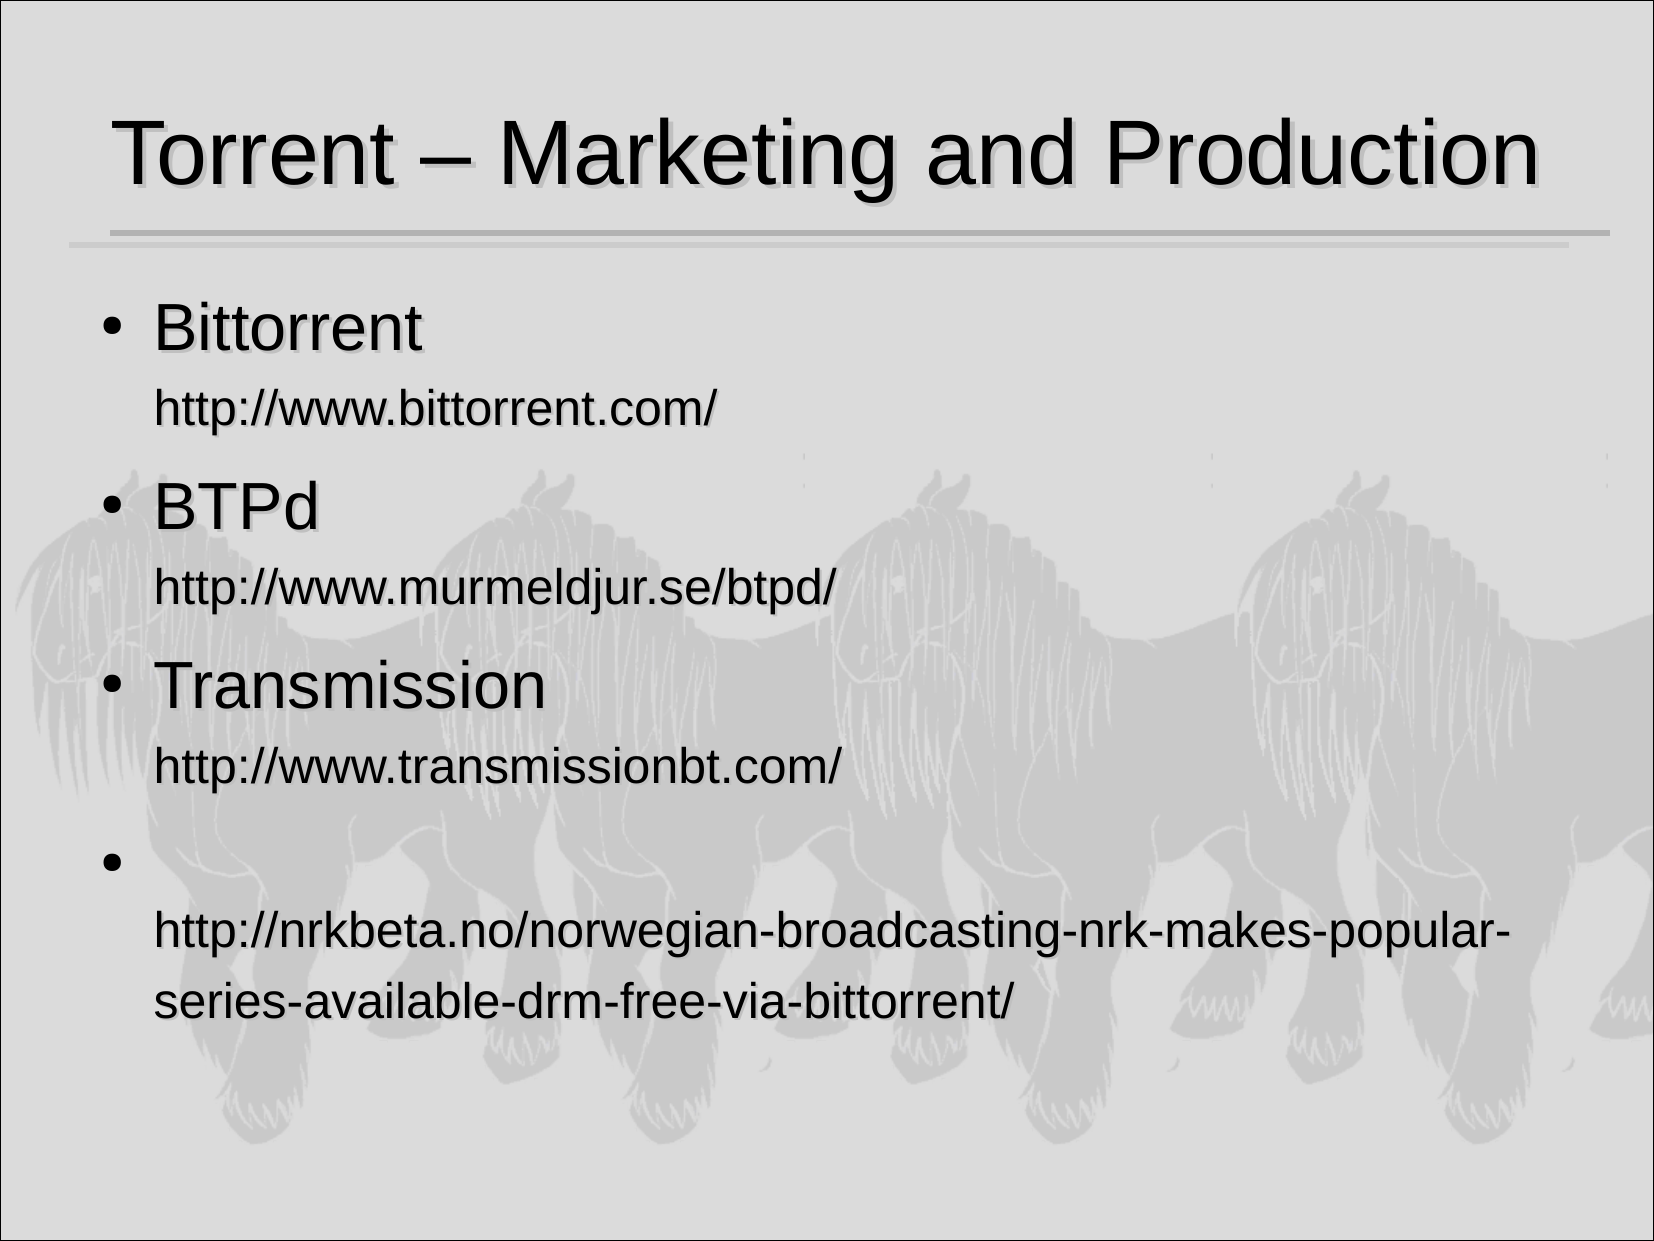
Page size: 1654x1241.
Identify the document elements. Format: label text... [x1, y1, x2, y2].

title Torrent – Marketing and Production [82, 56, 1571, 250]
list Bittorrent http://www.bittorrent.com/ BTPd http://www.murmeldjur.se/btpd/ Transmission http://www.transmissionbt.com/ http://nrkbeta.no/norwegian-broadcasting-nrk-makes-popular-series-available-drm-free-via-bittorrent/ [82, 290, 1571, 1106]
